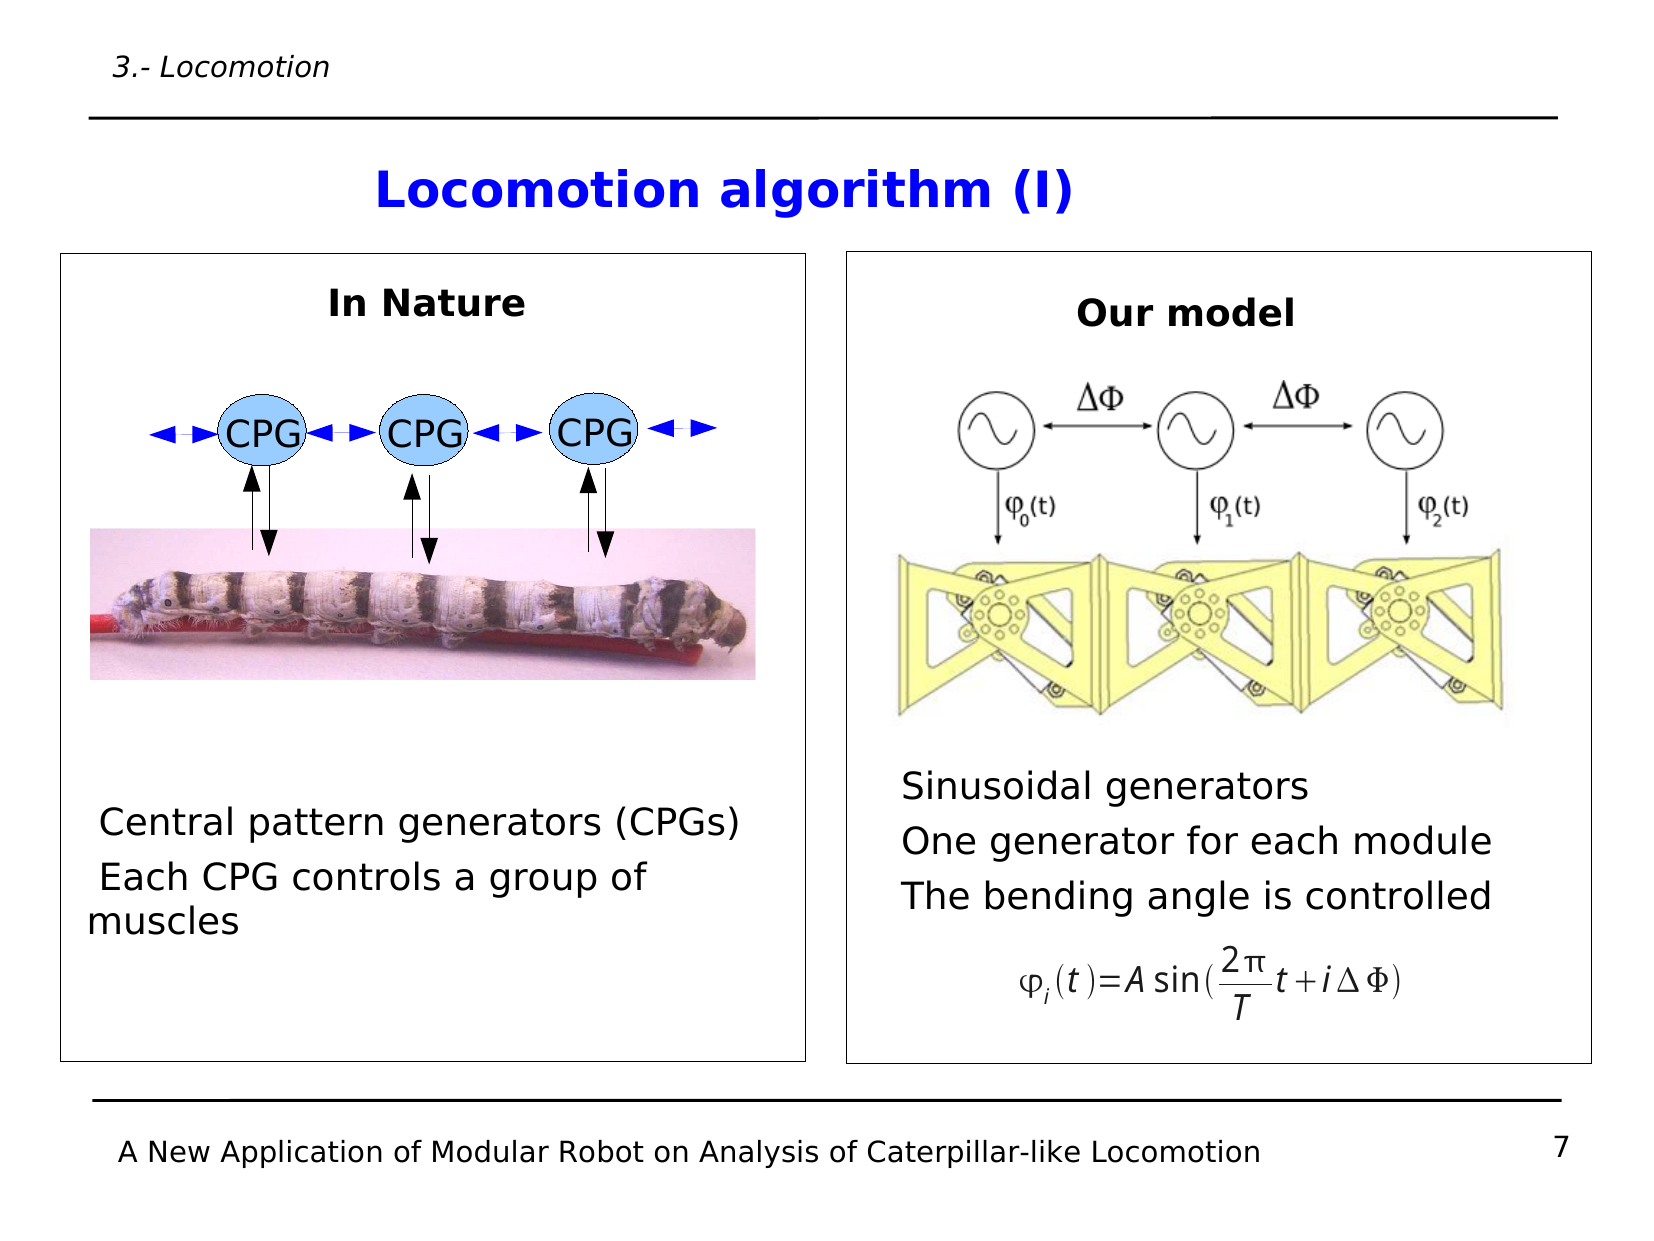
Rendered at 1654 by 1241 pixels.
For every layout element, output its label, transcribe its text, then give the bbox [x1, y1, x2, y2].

text_box A New Application of Modular Robot on Analysis of Caterpillar-like Locomotion [103, 1127, 1278, 1177]
chart [1010, 938, 1411, 1029]
text_box CPG [541, 403, 650, 463]
text_box 3.- Locomotion [97, 42, 346, 93]
text_box CPG [371, 405, 480, 464]
picture [90, 528, 756, 680]
text_box In Nature [312, 274, 542, 333]
text_box Sinusoidal generators One generator for each module The bending angle is controlled [874, 757, 1555, 927]
text_box Locomotion algorithm (I) [360, 153, 1091, 227]
text_box CPG [210, 405, 318, 464]
text_box [230, 394, 294, 405]
picture [864, 380, 1544, 728]
text_box [562, 392, 625, 403]
text_box Central pattern generators (CPGs) Each CPG controls a group of muscles [71, 793, 805, 951]
text_box [392, 394, 456, 405]
text_box Our model [1061, 283, 1311, 343]
